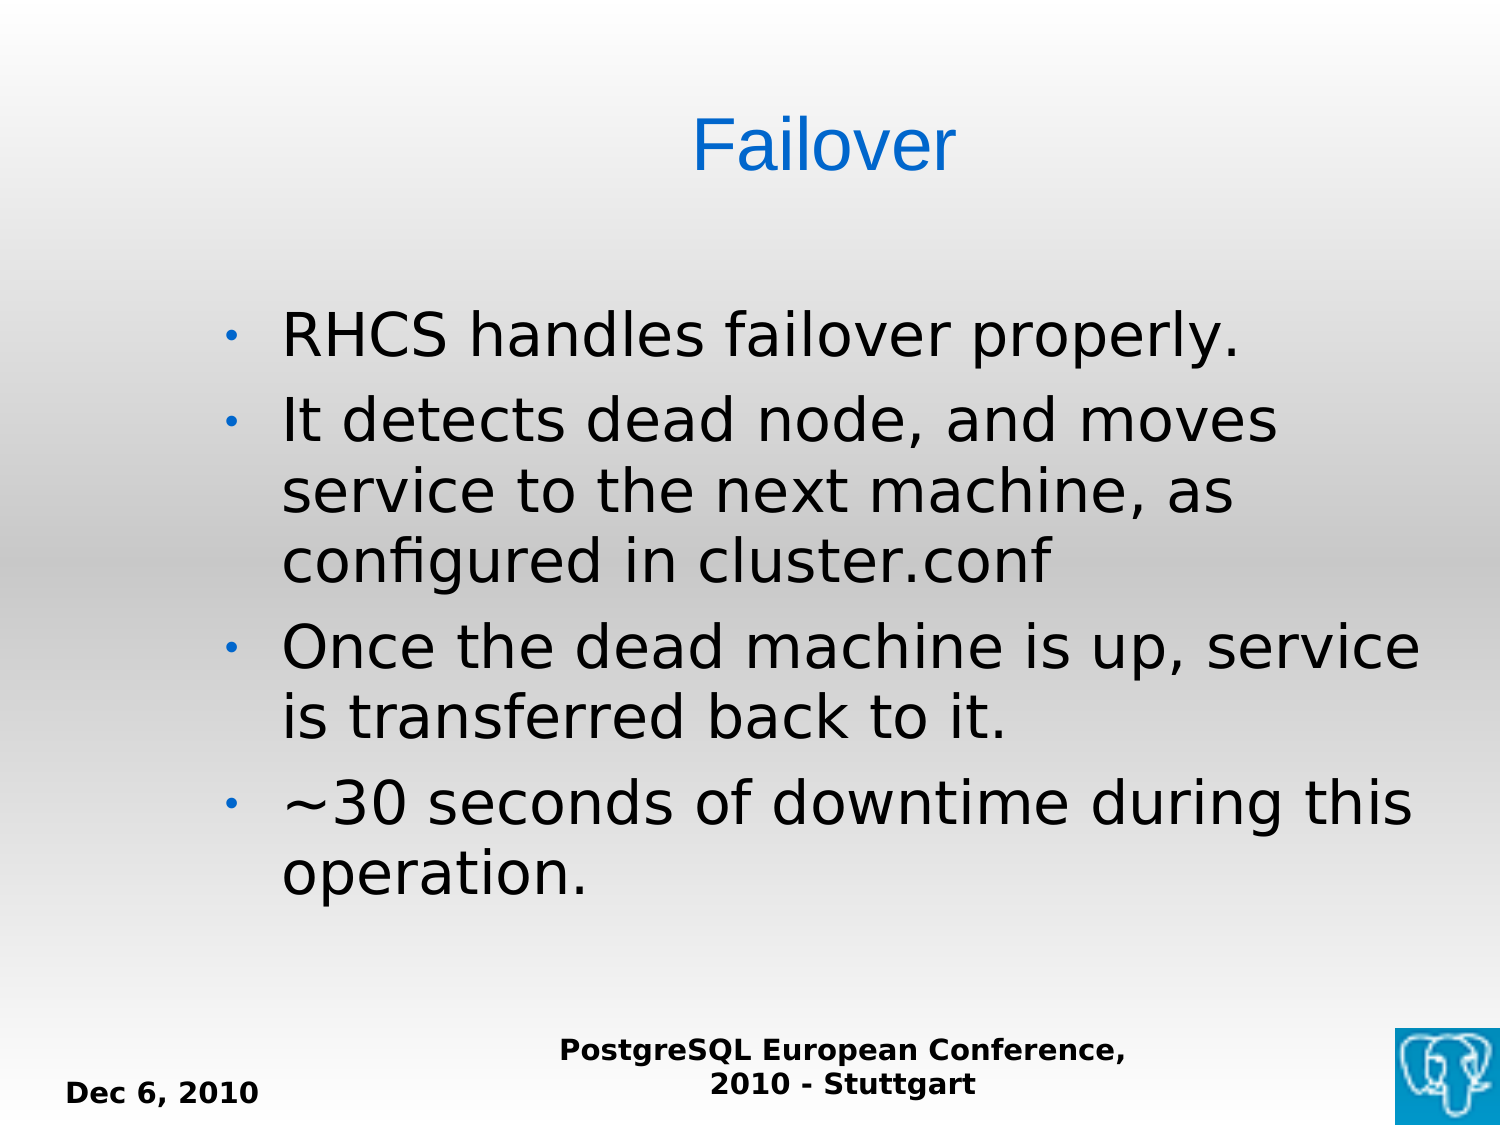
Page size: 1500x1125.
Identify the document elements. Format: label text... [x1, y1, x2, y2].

list RHCS handles failover properly. It detects dead node, and moves service to the next machine, as configured in cluster.conf Once the dead machine is up, service is transferred back to it. ~30 seconds of downtime during this operation. [224, 299, 1425, 975]
picture [1400, 1033, 1492, 1118]
title Failover [224, 49, 1425, 238]
